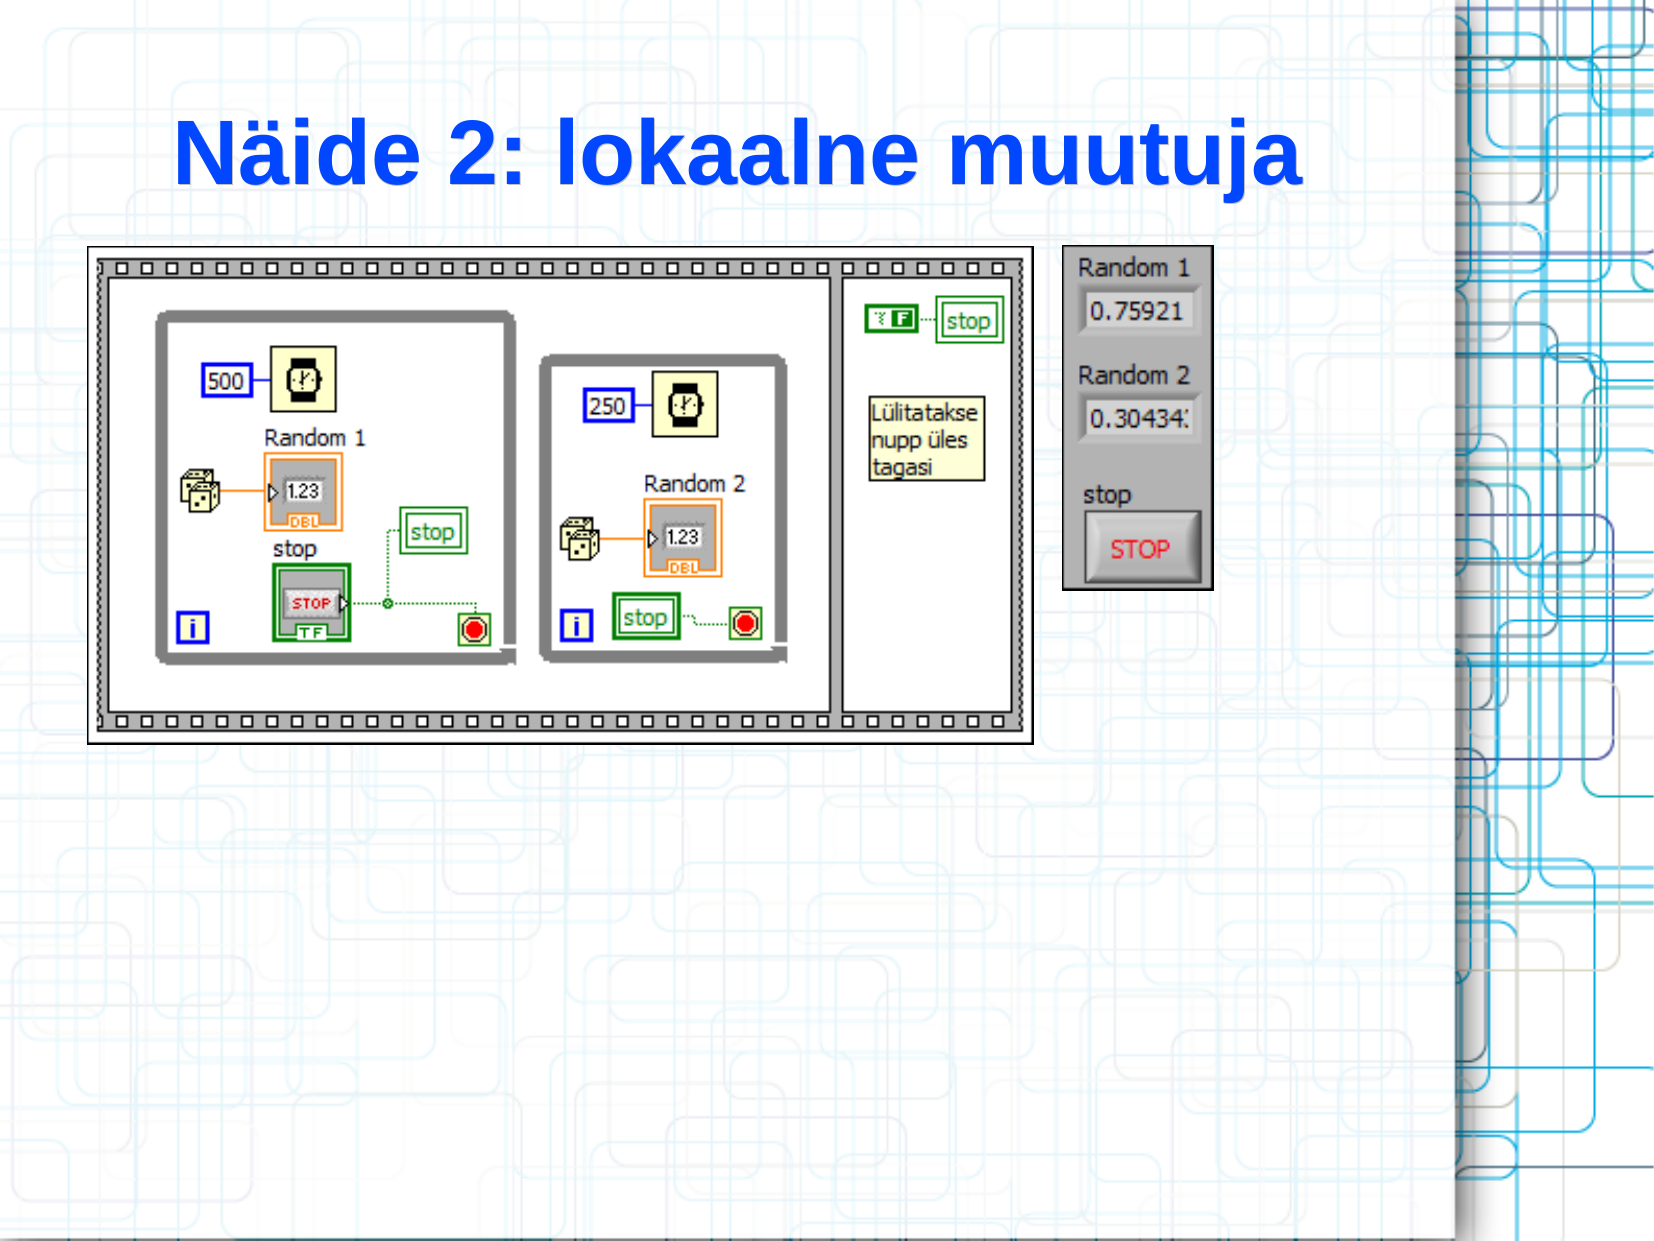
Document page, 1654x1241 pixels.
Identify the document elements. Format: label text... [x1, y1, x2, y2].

title Näide 2: lokaalne muutuja [59, 56, 1418, 250]
picture [0, 0, 1654, 1241]
